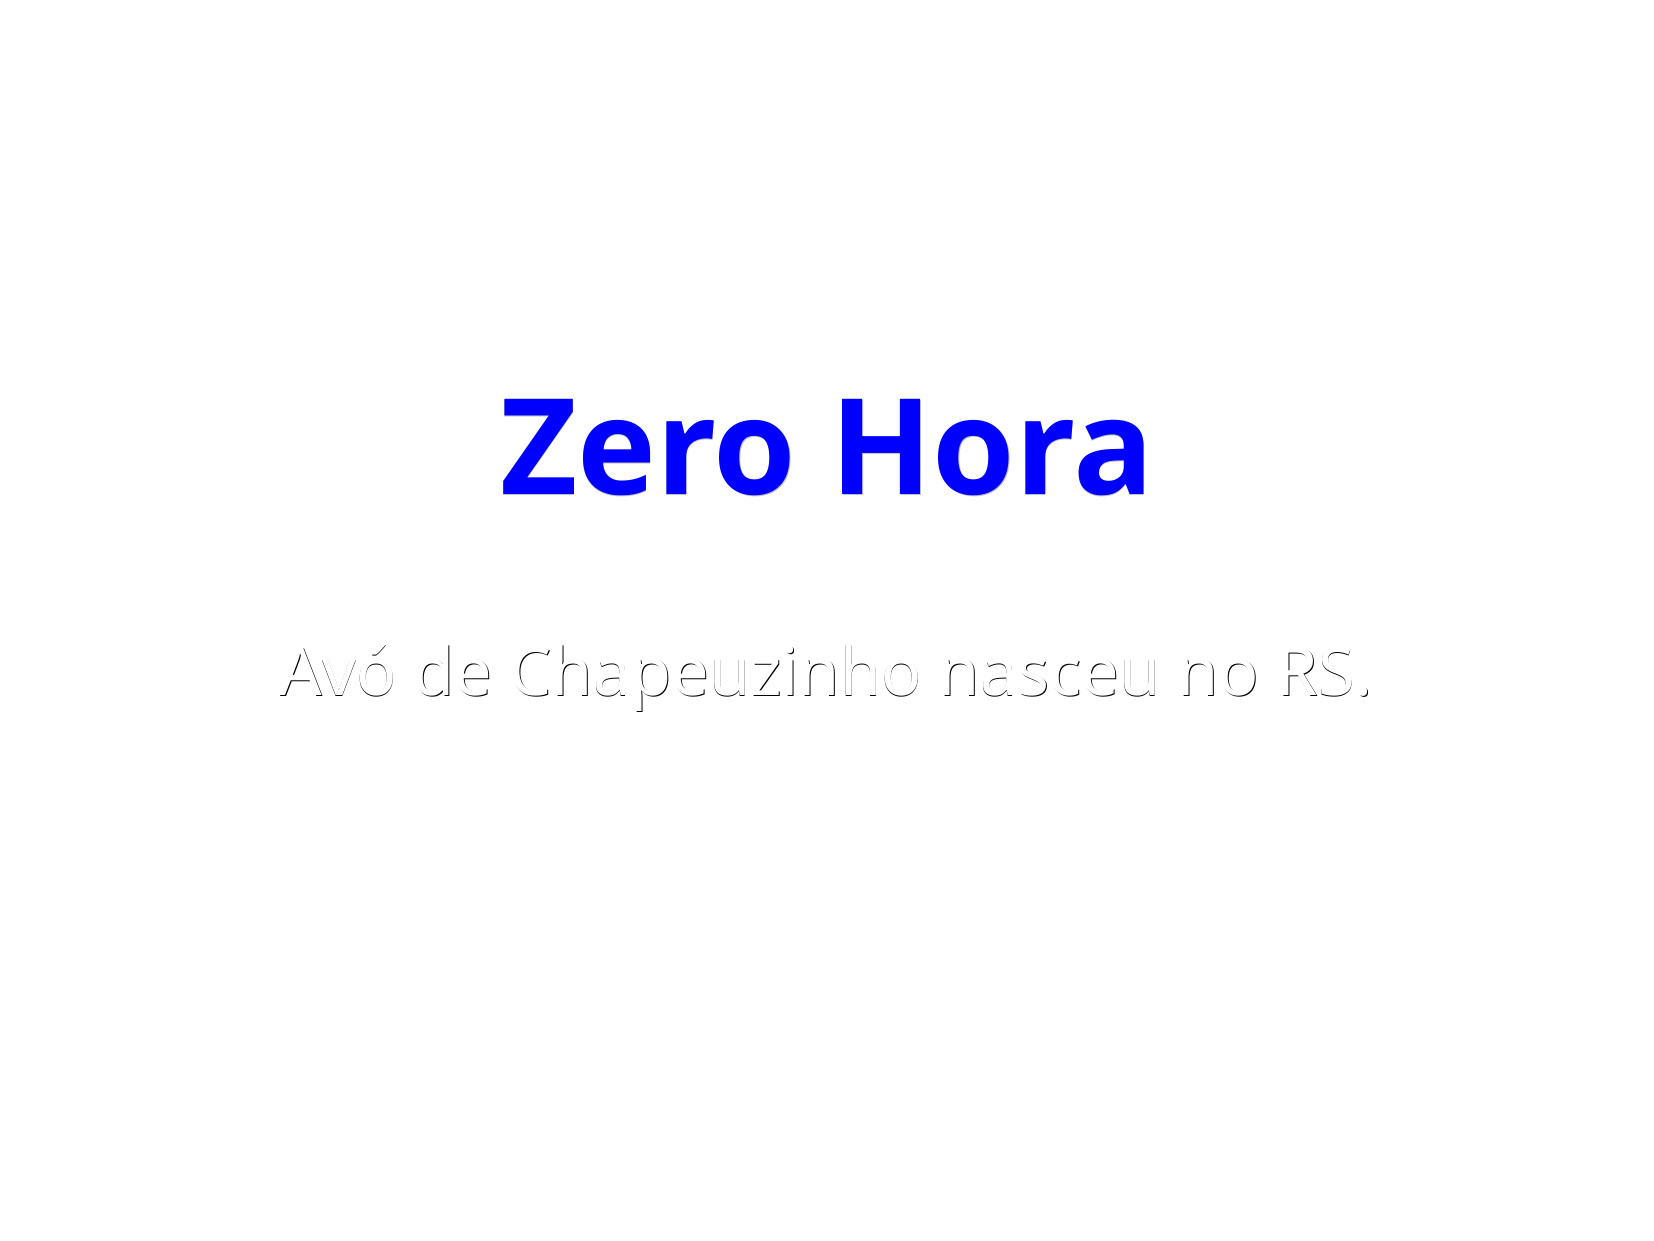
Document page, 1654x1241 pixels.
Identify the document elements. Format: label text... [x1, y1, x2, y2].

subtitle Zero Hora Avó de Chapeuzinho nasceu no RS. [82, 56, 1571, 1102]
